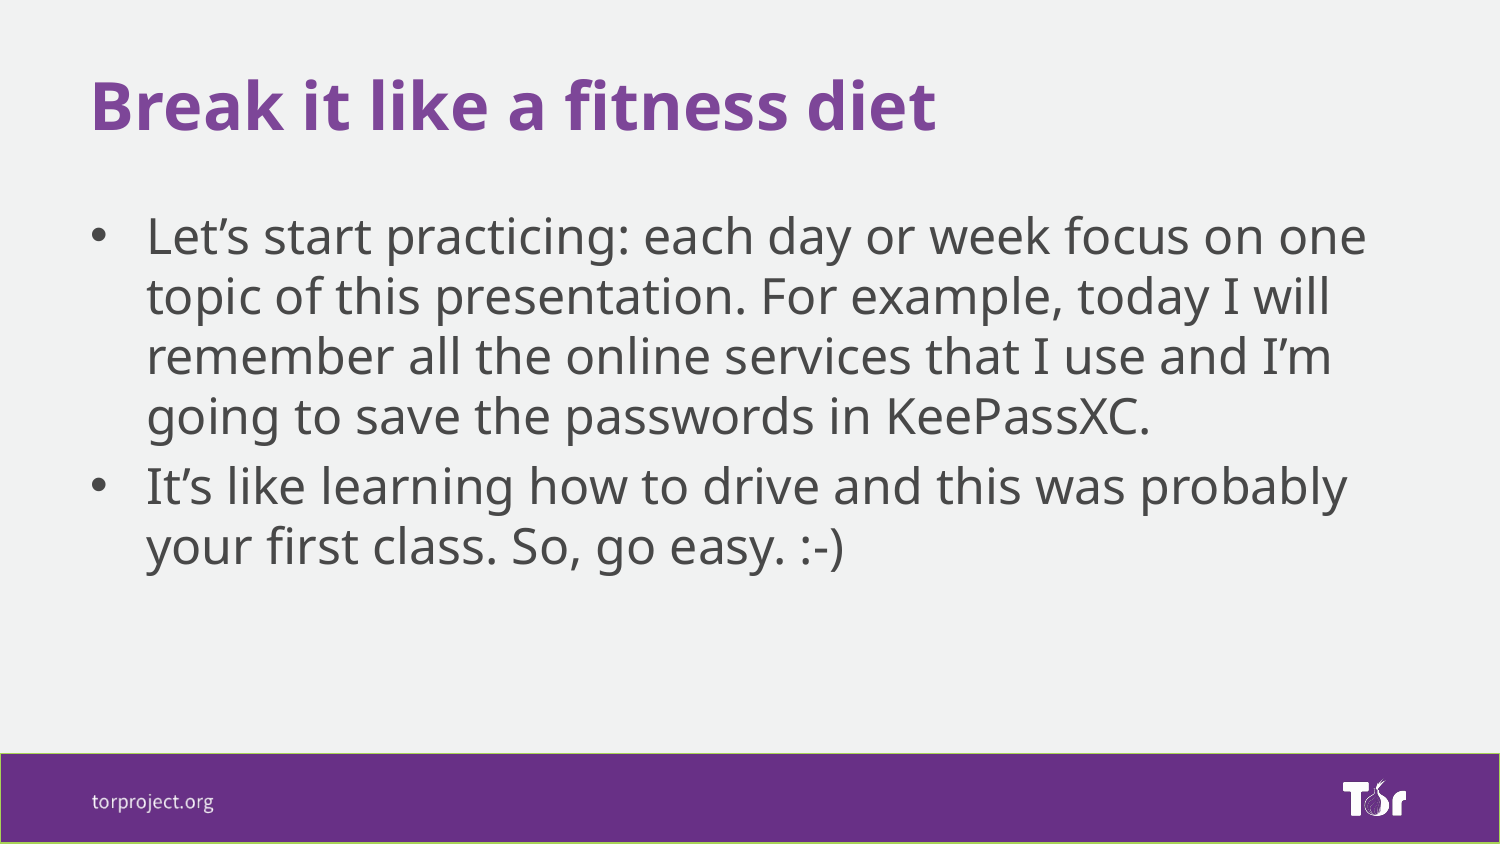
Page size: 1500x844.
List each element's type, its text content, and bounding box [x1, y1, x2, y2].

text_box Break it like a fitness diet [74, 33, 1425, 174]
picture [1343, 778, 1406, 816]
text_box Let’s start practicing: each day or week focus on one topic of this presentation. For example, today I will remember all the online services that I use and I’m going to save the passwords in KeePassXC. It’s like learning how to drive and this was probably your first class. So, go easy. :-) [74, 196, 1425, 754]
picture [75, 780, 604, 821]
